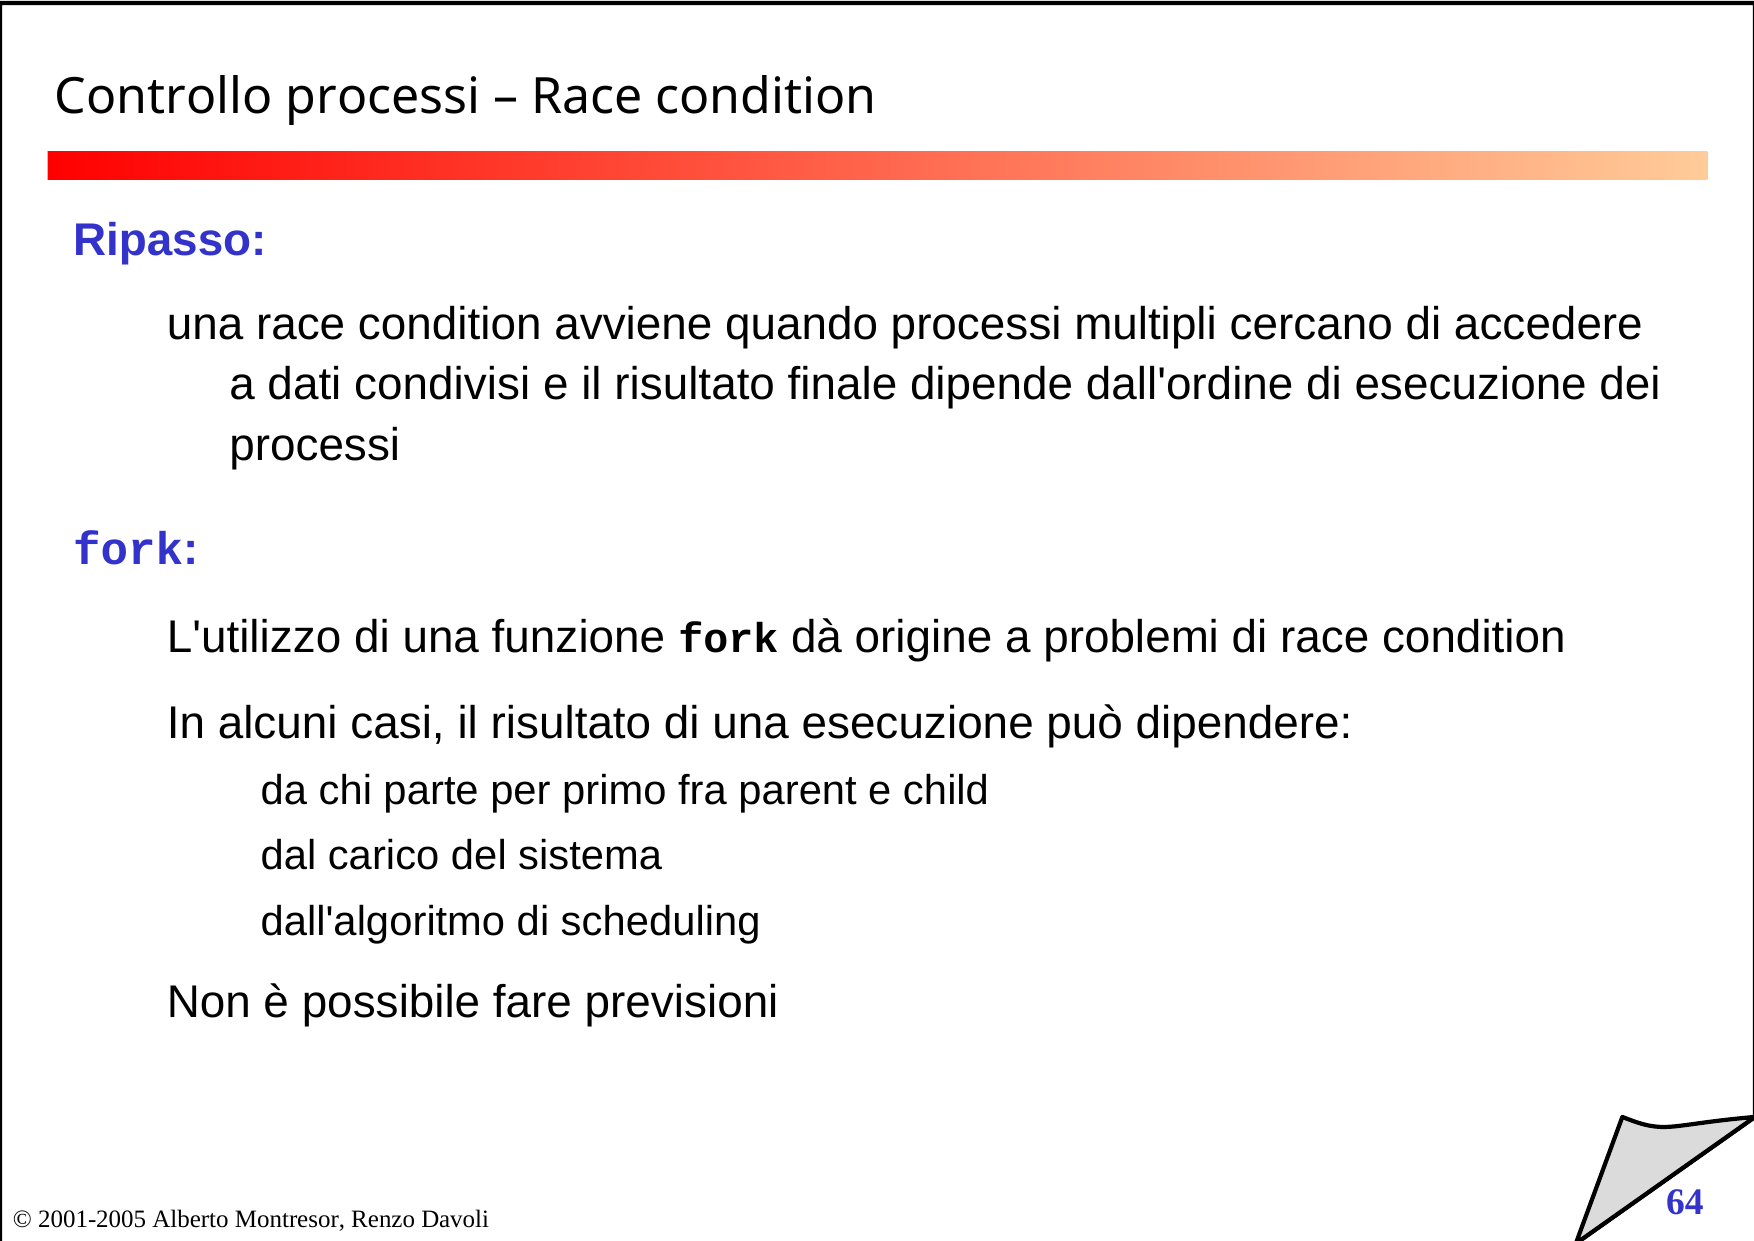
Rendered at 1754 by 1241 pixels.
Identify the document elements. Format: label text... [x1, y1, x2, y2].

list Ripasso: una race condition avviene quando processi multipli cercano di accedere a dati condivisi e il risultato finale dipende dall'ordine di esecuzione dei processi fork: L'utilizzo di una funzione fork dà origine a problemi di race condition In alcuni casi, il risultato di una esecuzione può dipendere: da chi parte per primo fra parent e child dal carico del sistema dall'algoritmo di scheduling Non è possibile fare previsioni [58, 206, 1696, 1188]
title Controllo processi – Race condition [40, 49, 1714, 144]
